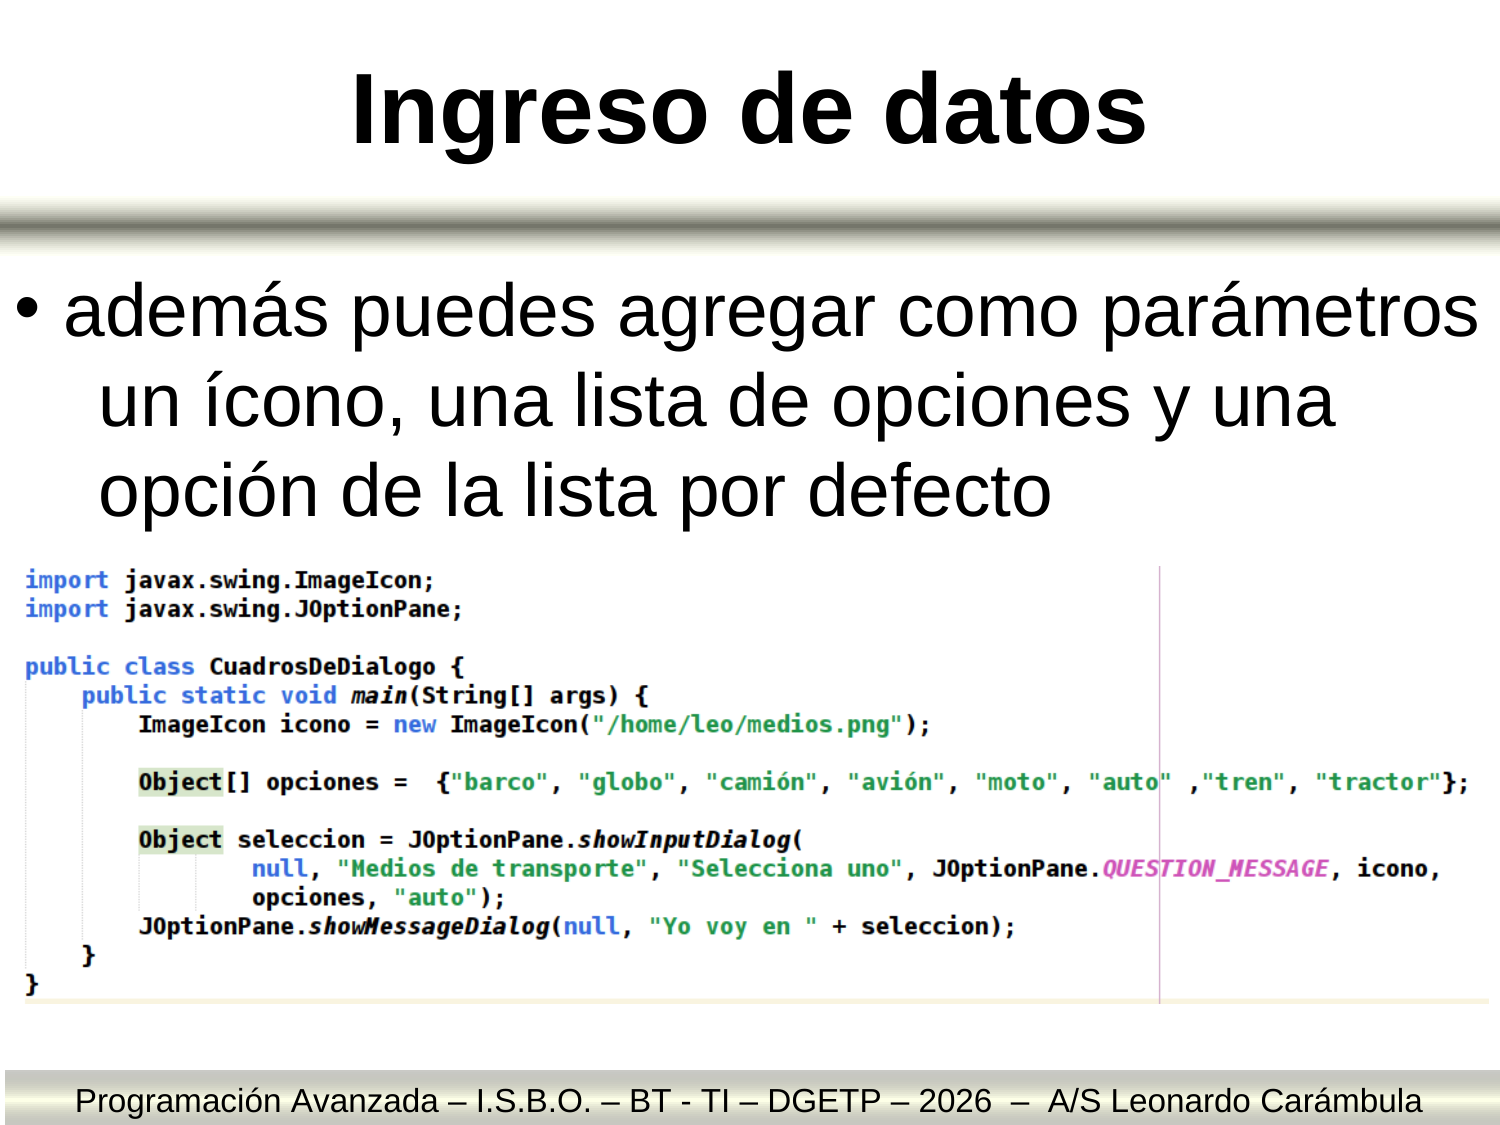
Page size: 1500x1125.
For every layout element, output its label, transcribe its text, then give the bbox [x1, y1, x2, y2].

list además puedes agregar como parámetros un ícono, una lista de opciones y una opción de la lista por defecto [0, 253, 1500, 1023]
picture [11, 566, 1489, 1004]
title Ingreso de datos [0, 9, 1500, 198]
